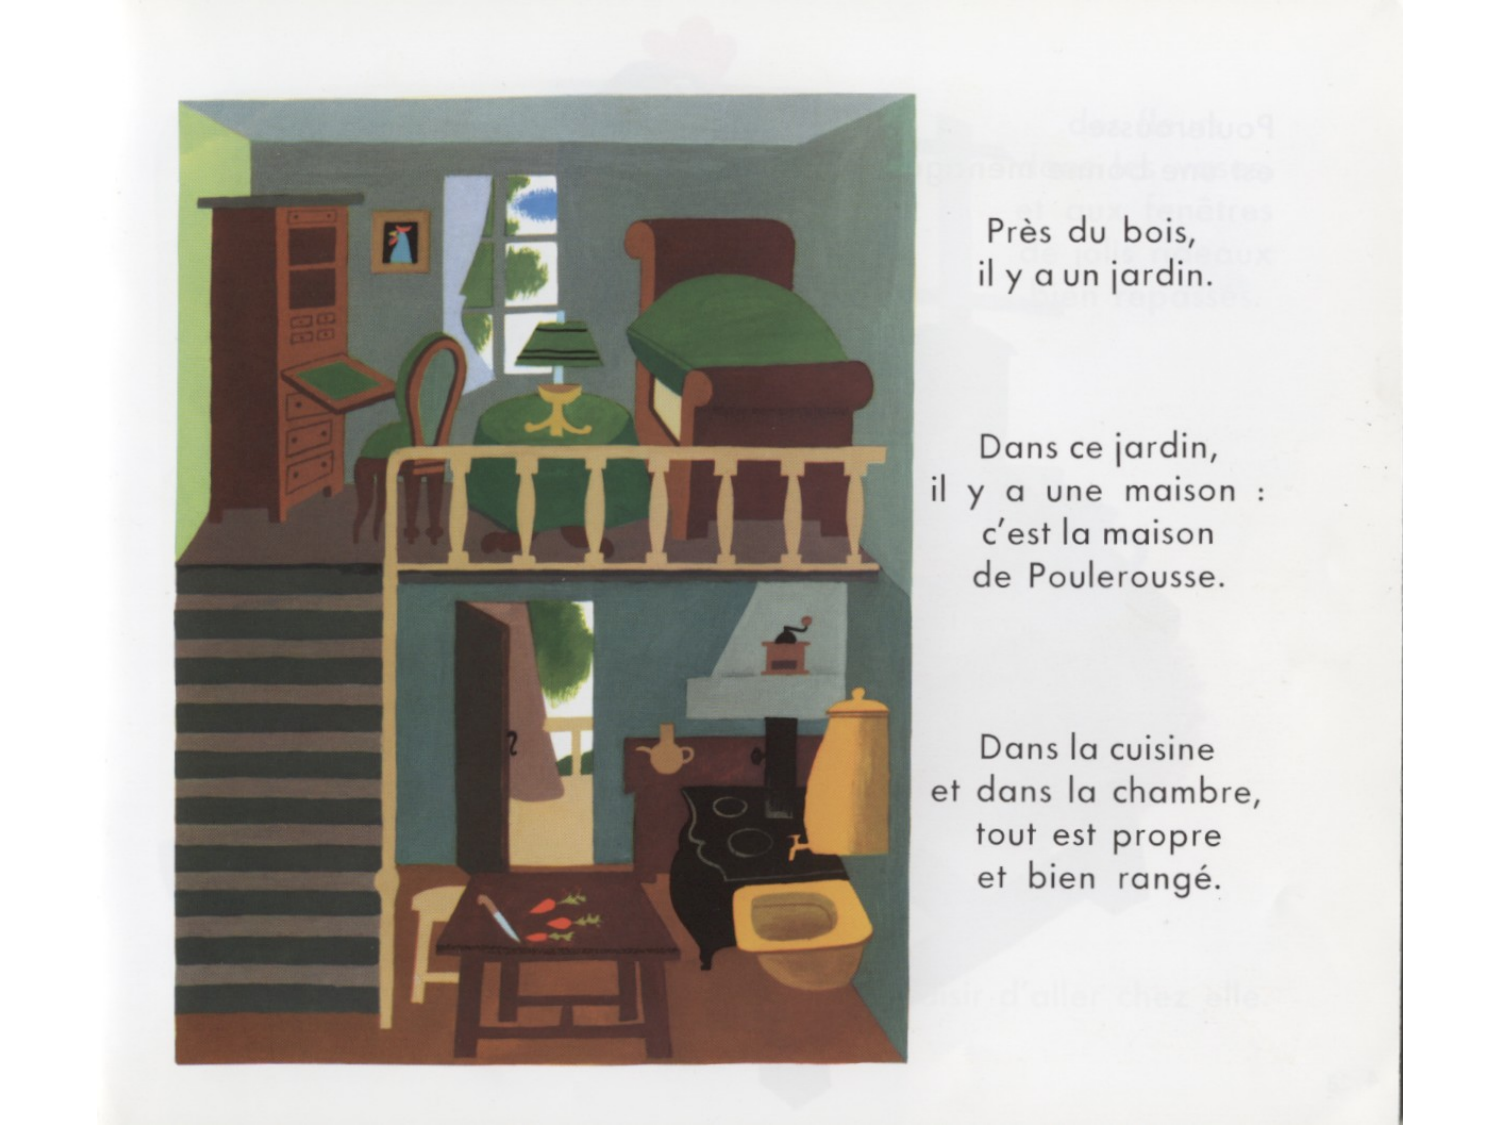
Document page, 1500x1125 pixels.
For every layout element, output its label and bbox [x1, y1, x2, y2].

picture [97, 0, 1403, 1125]
